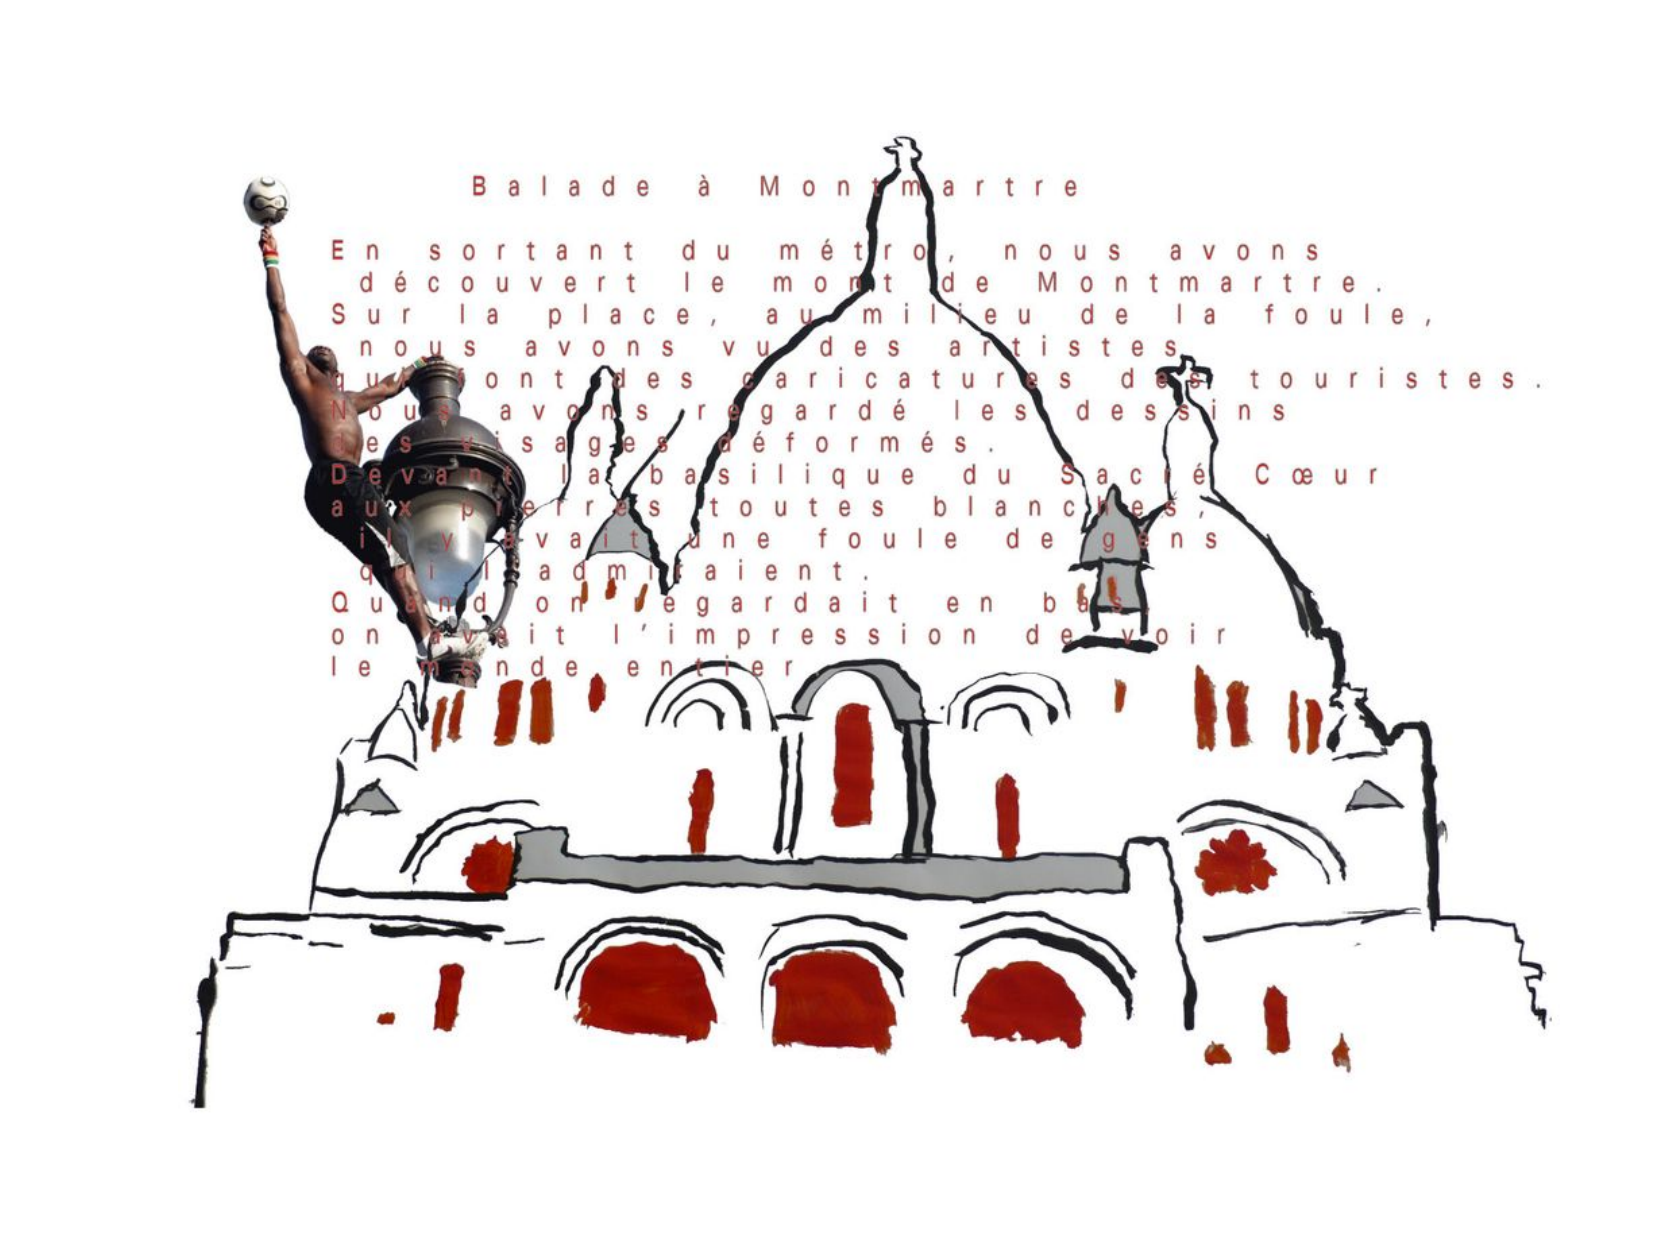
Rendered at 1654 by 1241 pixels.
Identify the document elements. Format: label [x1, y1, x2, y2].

picture [178, 98, 1560, 1134]
